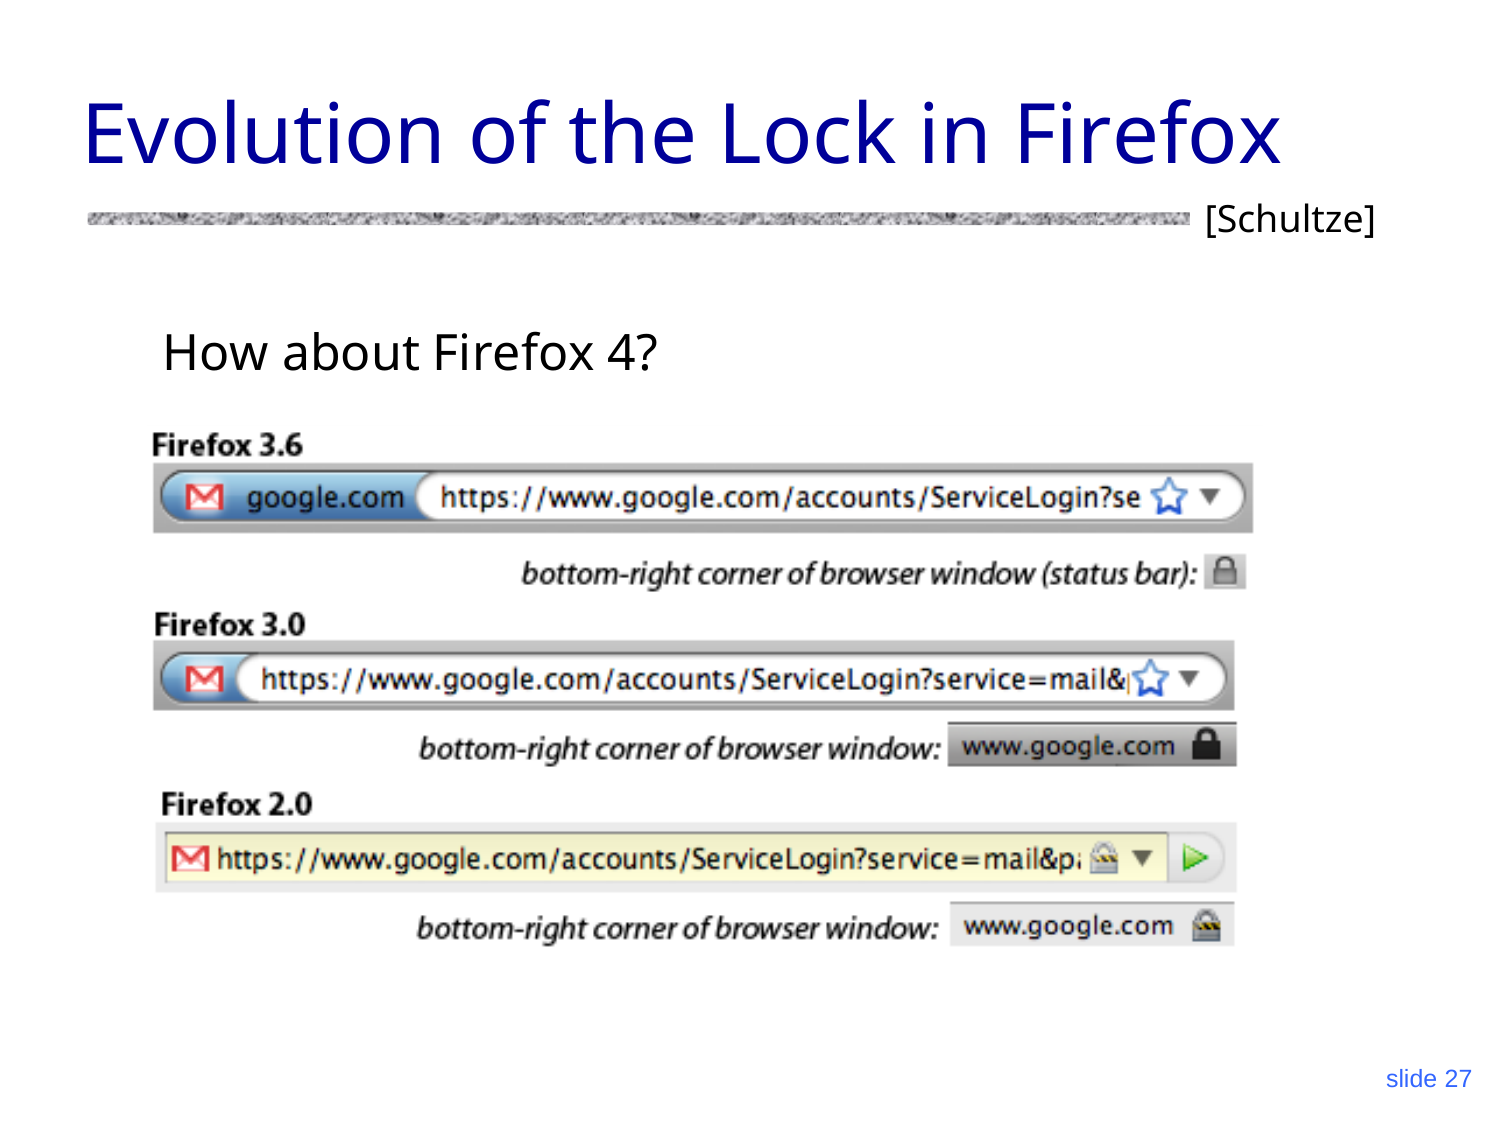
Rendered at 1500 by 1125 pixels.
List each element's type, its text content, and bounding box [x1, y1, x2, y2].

text_box [Schultze] [1189, 187, 1392, 248]
picture [87, 212, 1189, 226]
picture [147, 424, 1263, 963]
text_box How about Firefox 4? [147, 312, 674, 388]
text_box slide <number> [1174, 1025, 1488, 1101]
title Evolution of the Lock in Firefox [66, 37, 1342, 188]
